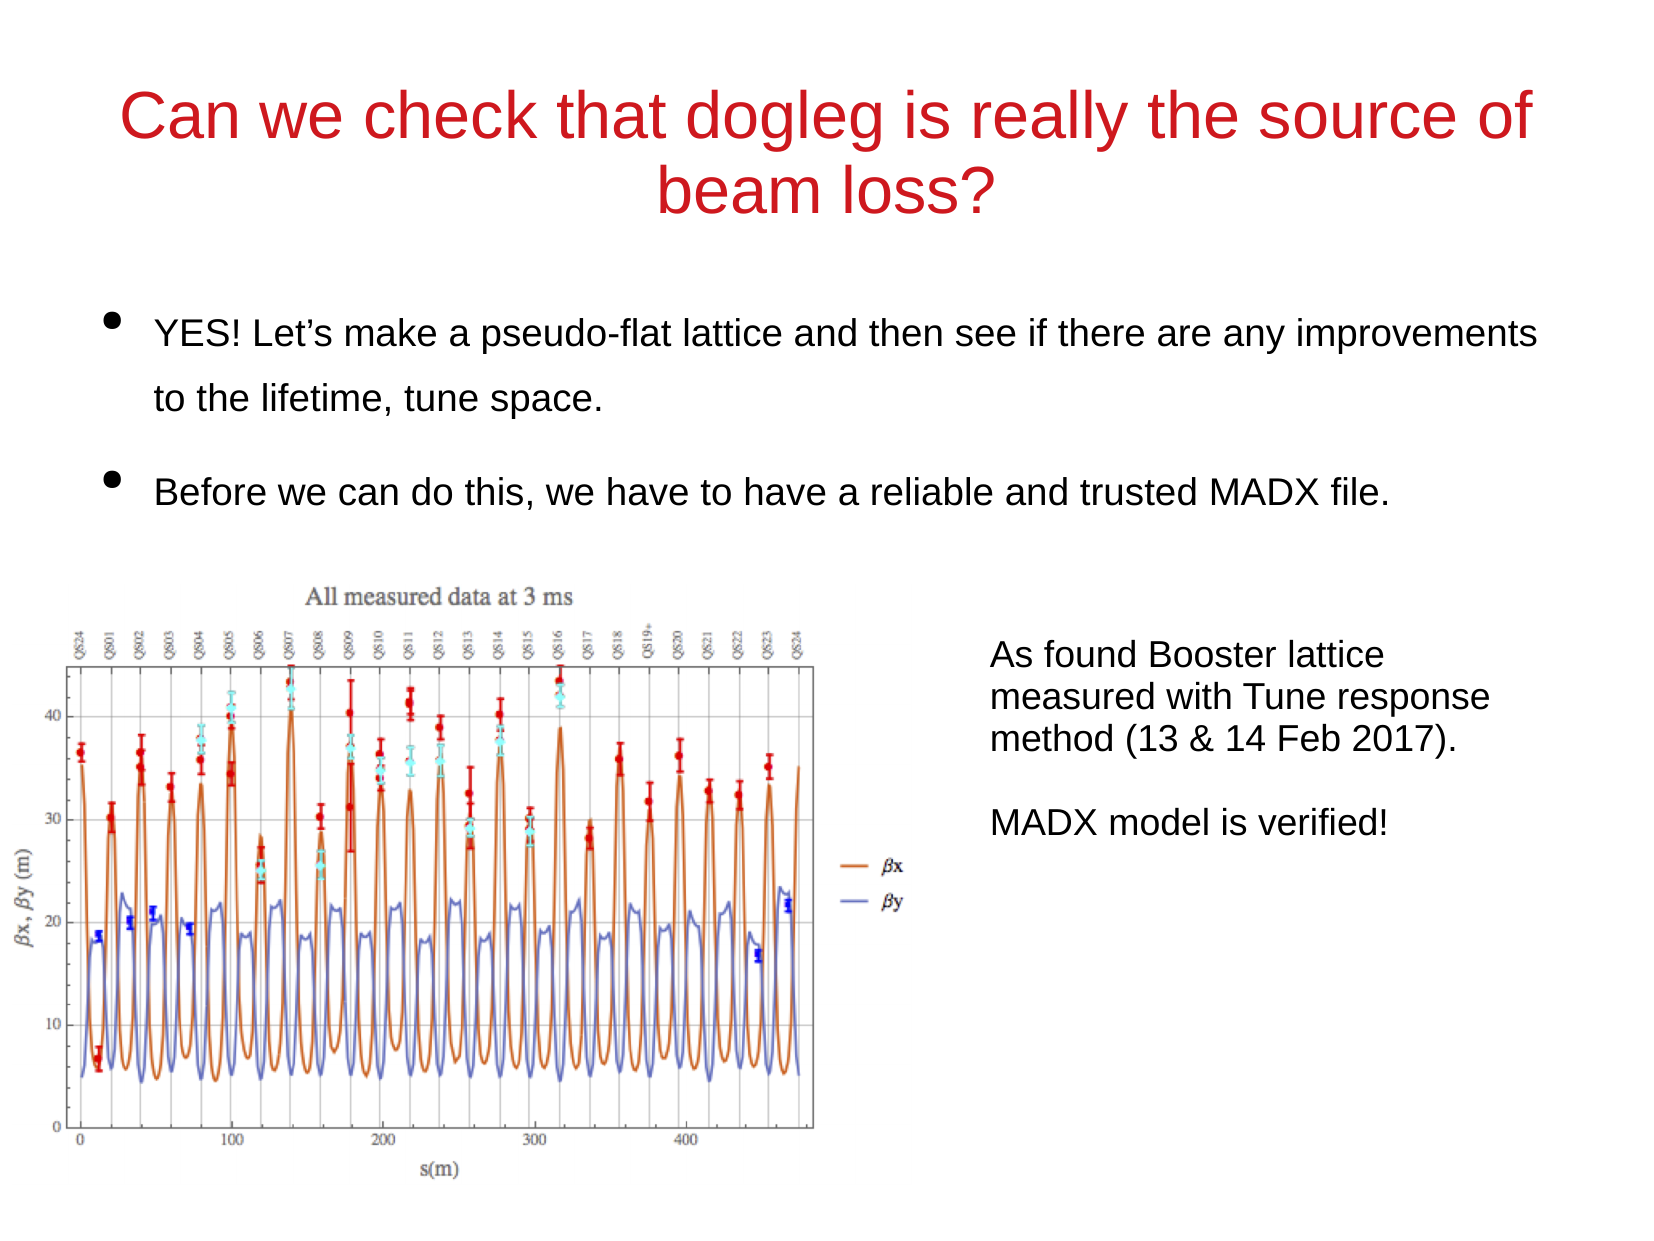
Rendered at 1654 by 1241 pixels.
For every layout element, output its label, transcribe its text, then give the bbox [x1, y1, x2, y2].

title Can we check that dogleg is really the source of beam loss? [82, 49, 1571, 257]
list YES! Let’s make a pseudo-flat lattice and then see if there are any improvements to the lifetime, tune space. Before we can do this, we have to have a reliable and trusted MADX file. [82, 290, 1571, 1010]
text_box As found Booster lattice measured with Tune response method (13 & 14 Feb 2017). MADX model is verified! [975, 626, 1568, 849]
picture [12, 584, 912, 1186]
